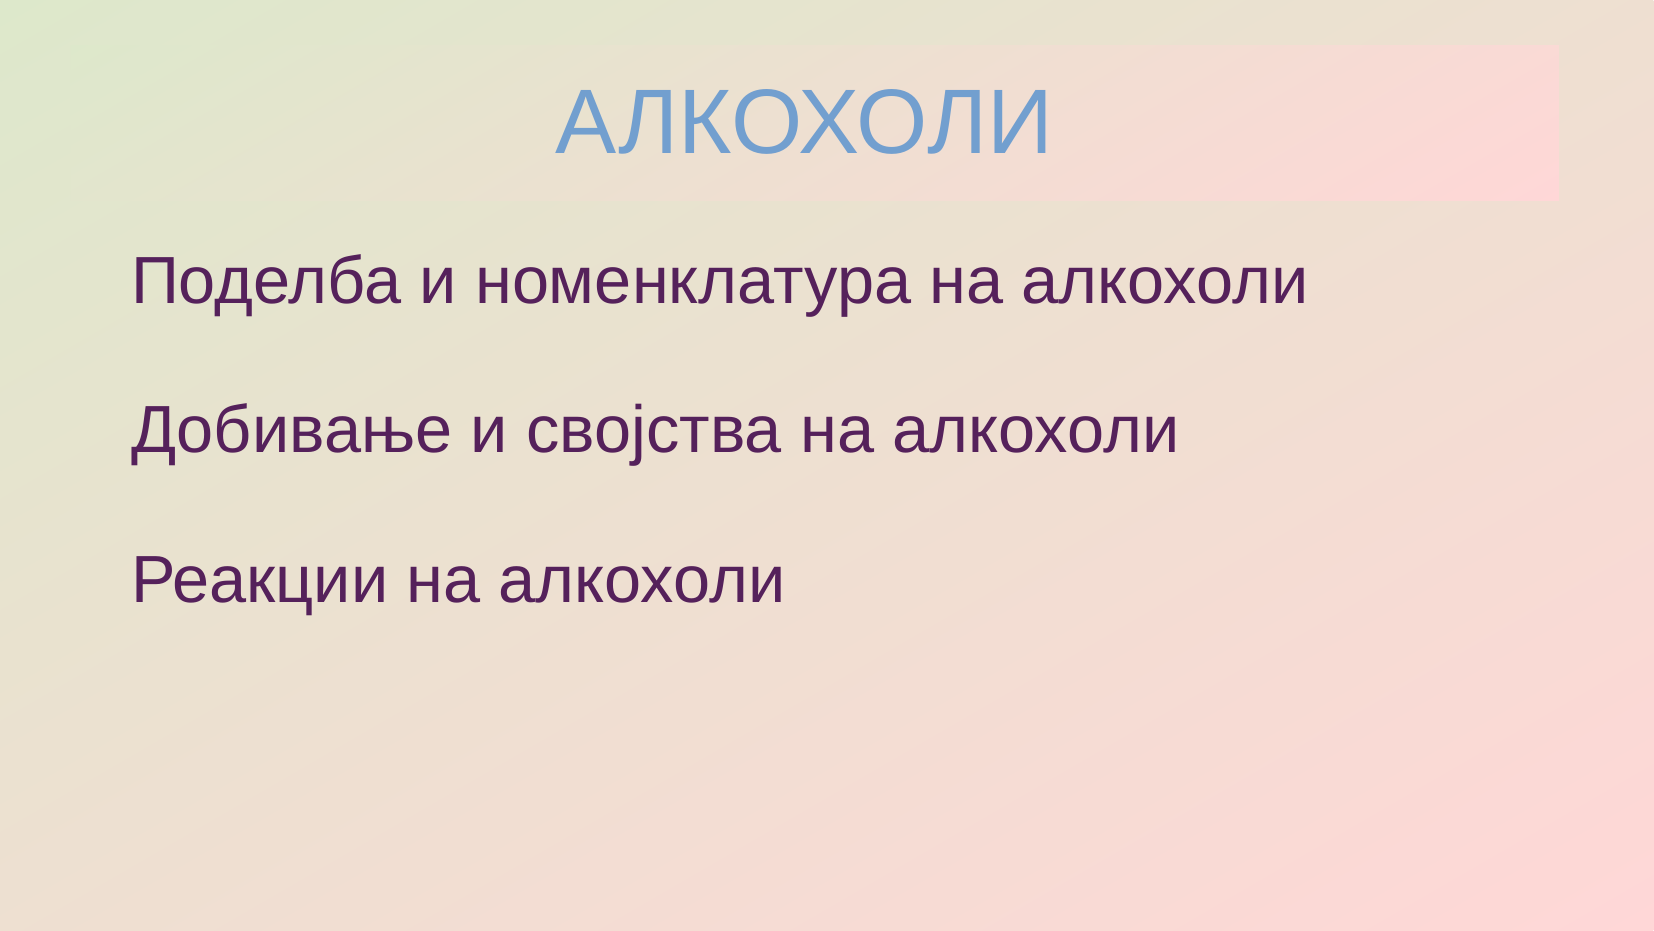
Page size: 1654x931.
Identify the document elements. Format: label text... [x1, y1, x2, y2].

text_box Поделба и номенклатура на алкохоли Добивање и својства на алкохоли Реакции на алкохоли [116, 160, 1546, 626]
title АЛКОХОЛИ [70, 45, 1559, 201]
